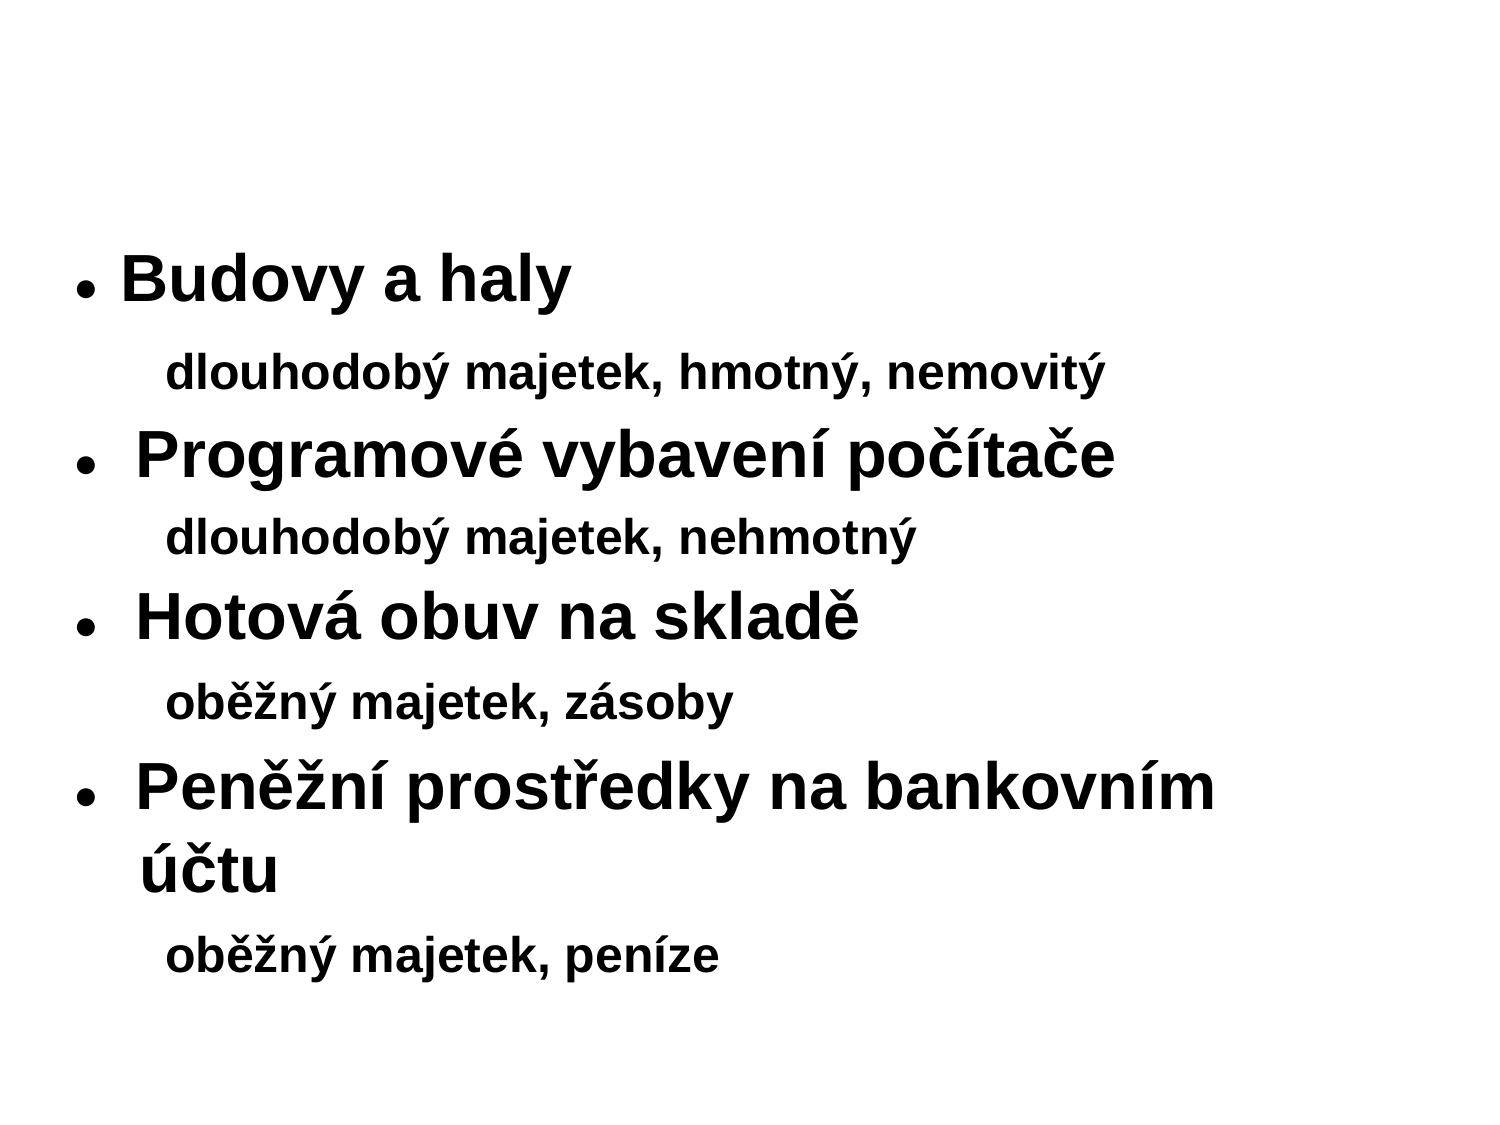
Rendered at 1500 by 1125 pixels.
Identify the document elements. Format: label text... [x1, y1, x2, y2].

list ● Budovy a haly dlouhodobý majetek, hmotný, nemovitý ● Programové vybavení počítače dlouhodobý majetek, nehmotný ● Hotová obuv na skladě oběžný majetek, zásoby ● Peněžní prostředky na bankovním účtu oběžný majetek, peníze [0, 148, 1500, 1125]
